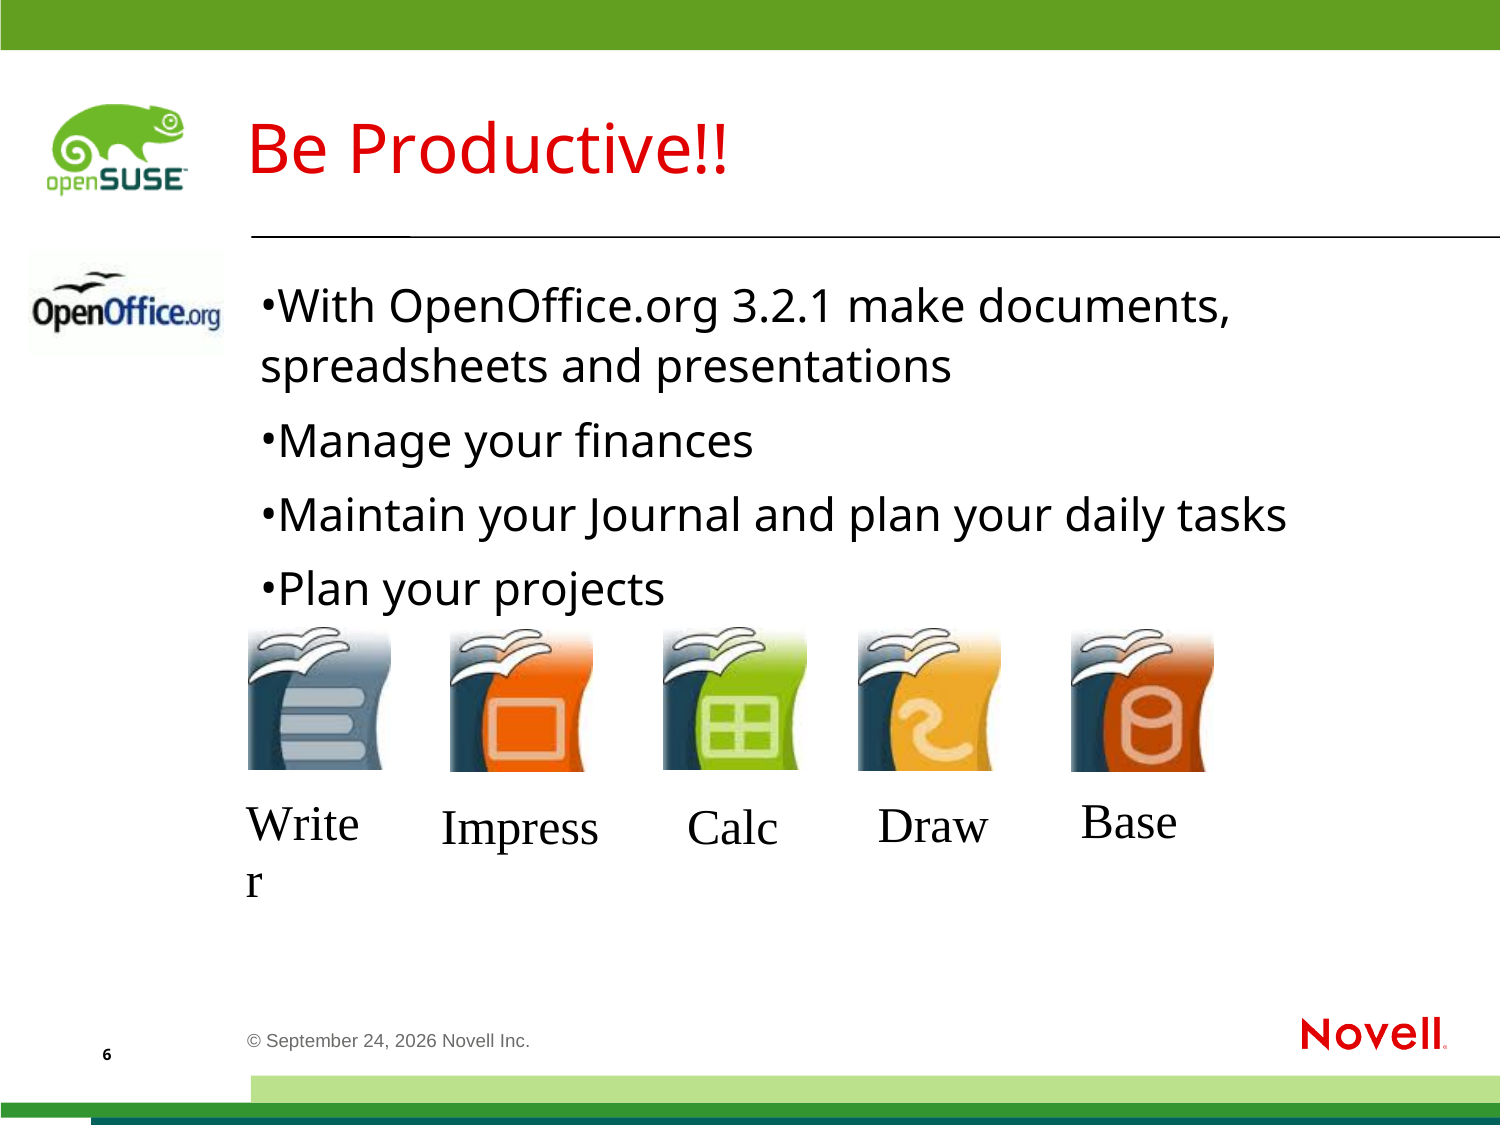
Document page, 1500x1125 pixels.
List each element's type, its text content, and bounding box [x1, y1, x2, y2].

text_box Draw [877, 794, 989, 851]
title Be Productive!! [246, 60, 1409, 239]
text_box Impress [440, 797, 600, 858]
text_box Base [1080, 791, 1179, 847]
picture [450, 629, 593, 772]
picture [1295, 1026, 1453, 1056]
picture [47, 104, 188, 197]
list With OpenOffice.org 3.2.1 make documents, spreadsheets and presentations Manage your finances Maintain your Journal and plan your daily tasks Plan your projects [245, 267, 1458, 1026]
picture [248, 627, 391, 770]
picture [28, 250, 224, 356]
picture [663, 627, 807, 770]
text_box Calc [687, 797, 779, 853]
picture [858, 628, 1001, 771]
text_box Writer [245, 792, 377, 849]
picture [1071, 629, 1214, 772]
